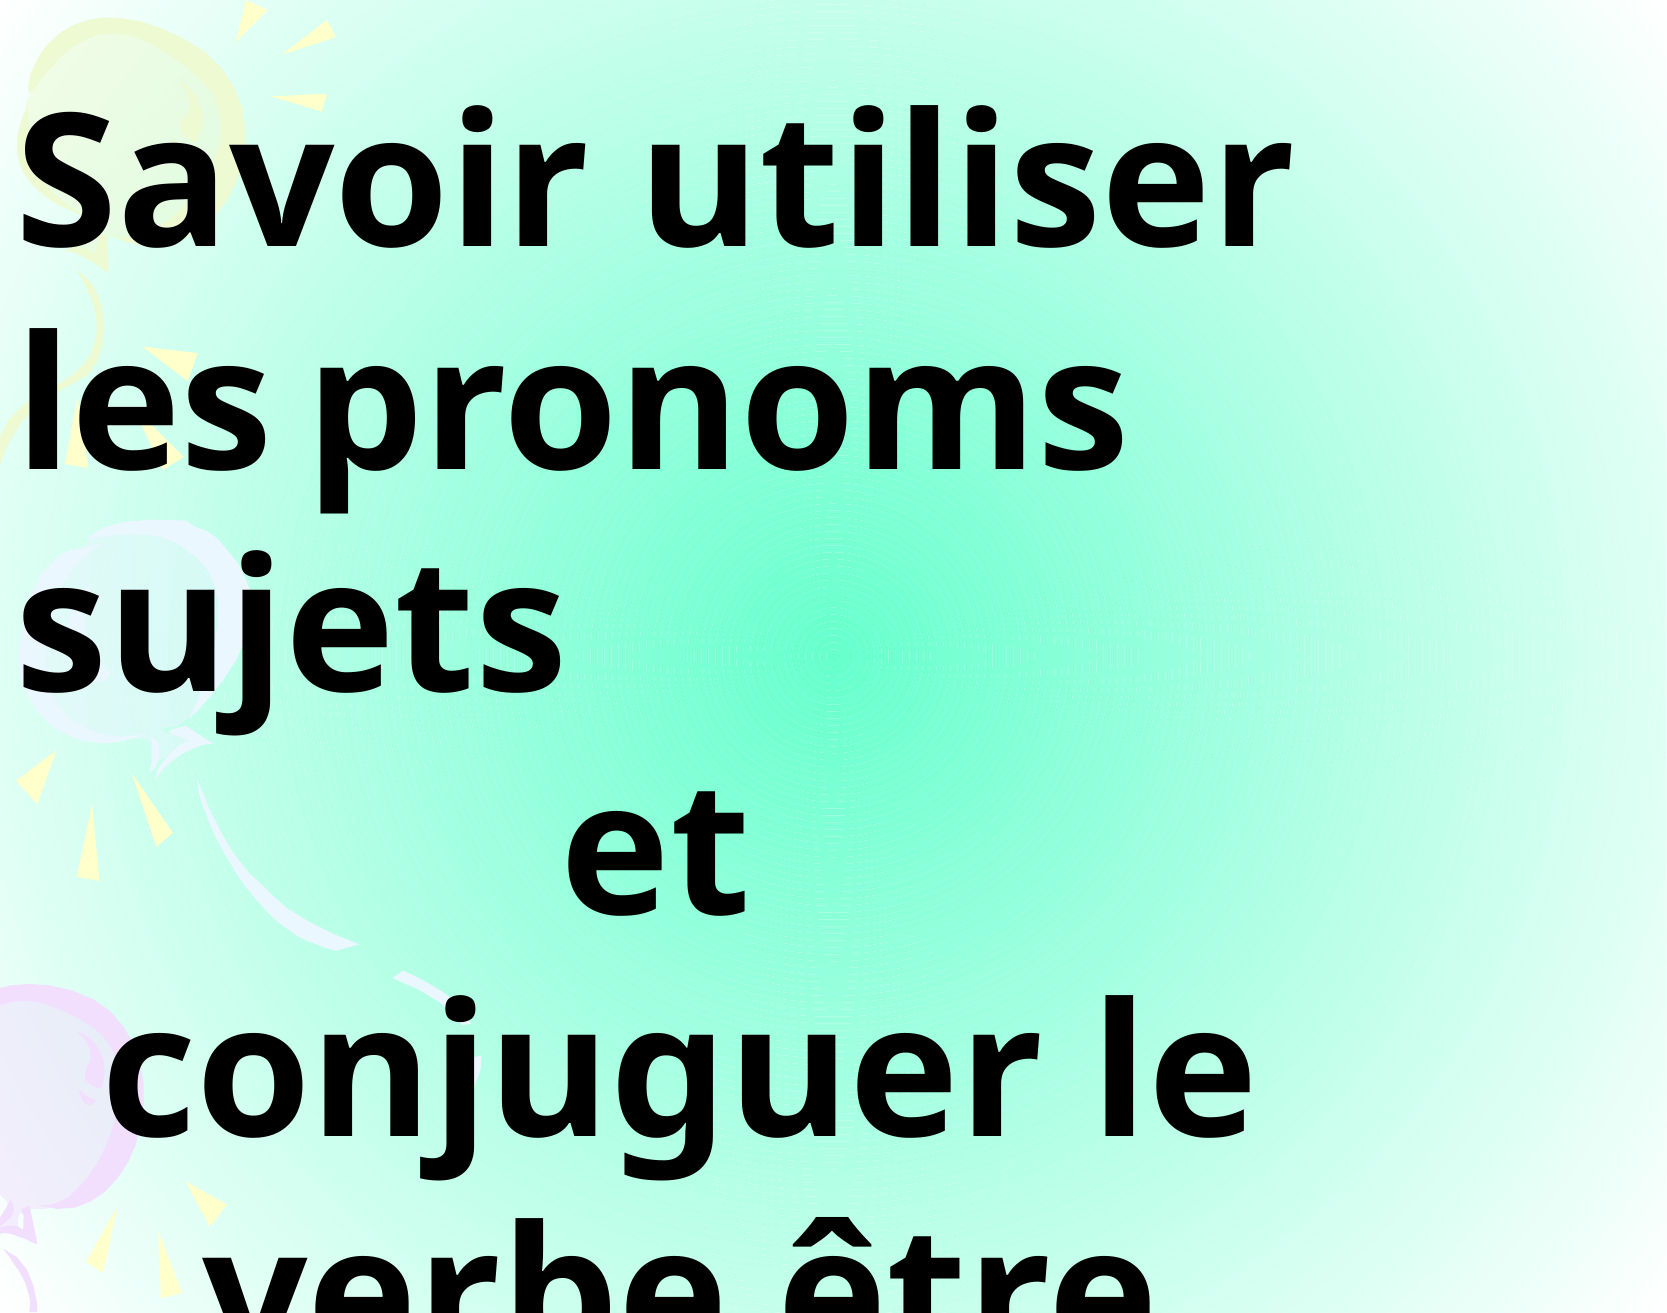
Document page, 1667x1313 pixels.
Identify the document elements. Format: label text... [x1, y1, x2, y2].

text_box Savoir utiliser les pronoms sujets et conjuguer le verbe être [0, 53, 1667, 1181]
